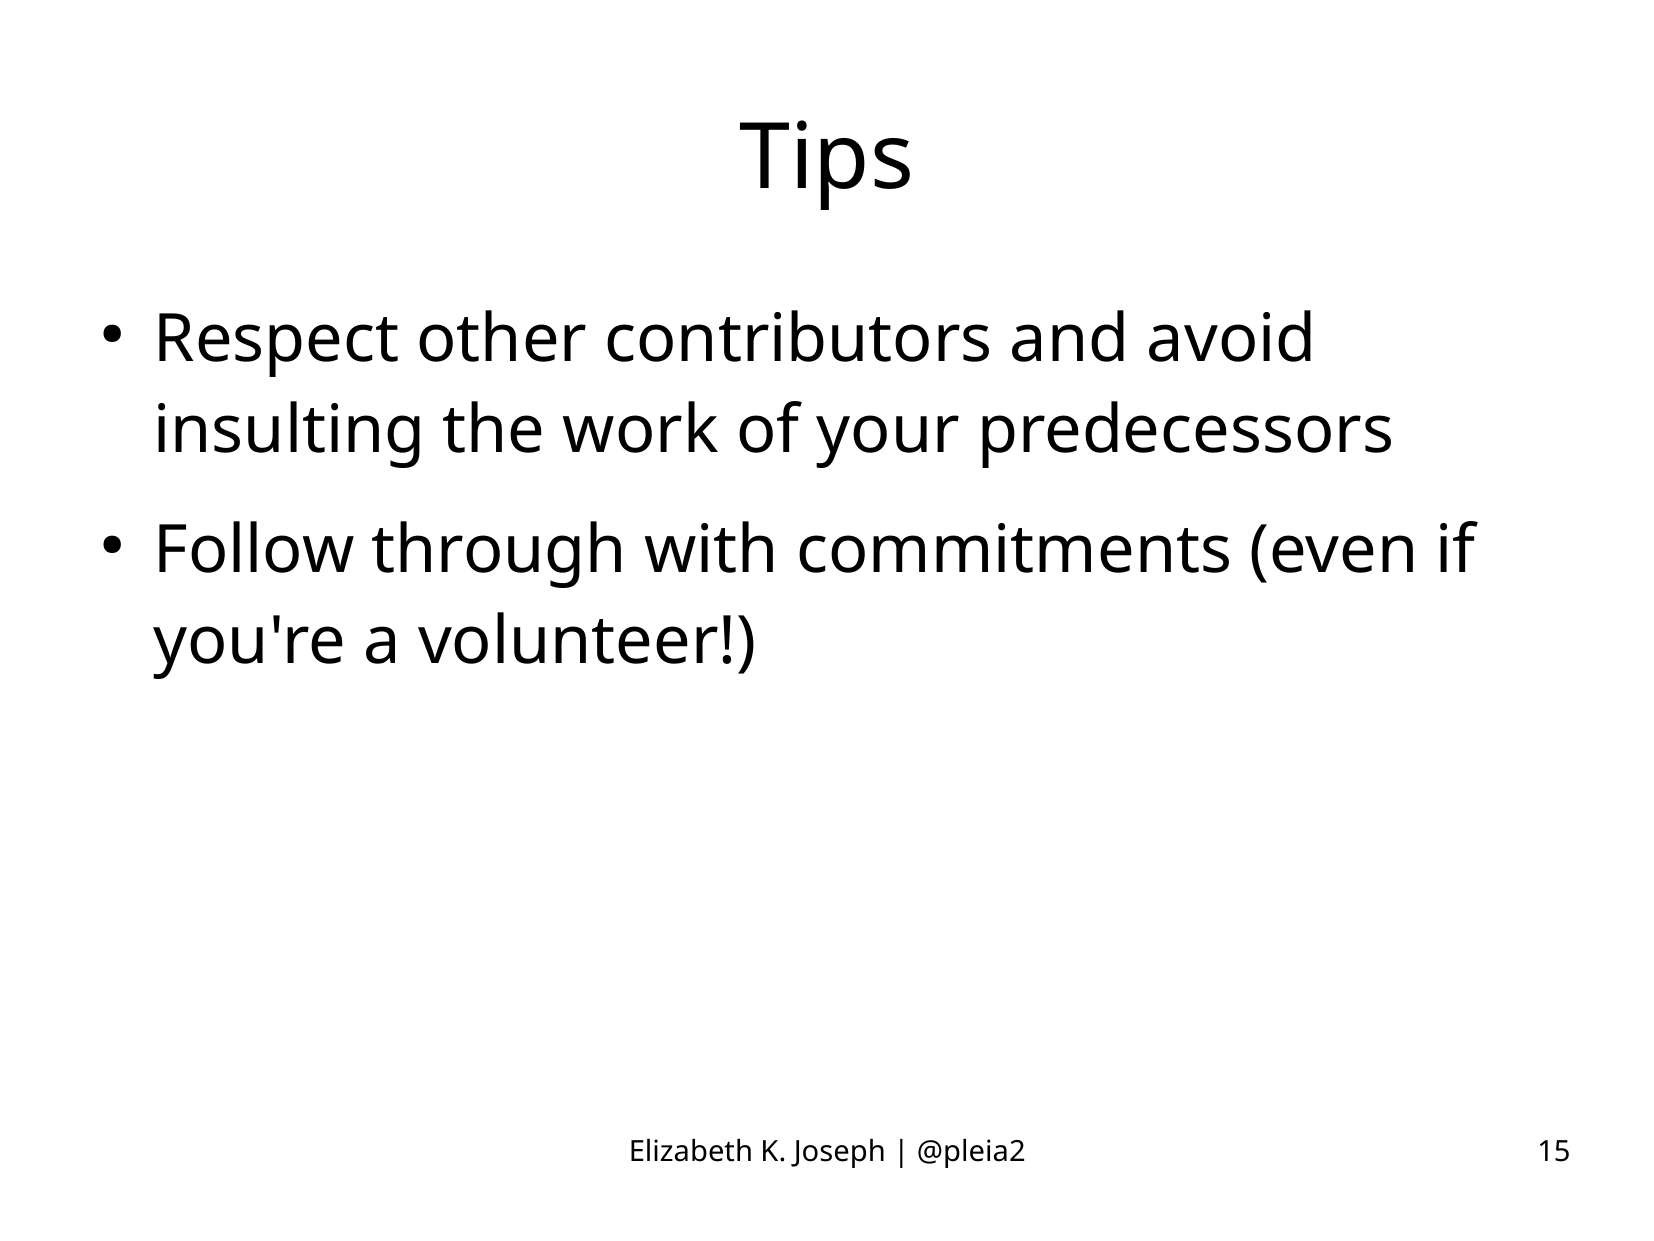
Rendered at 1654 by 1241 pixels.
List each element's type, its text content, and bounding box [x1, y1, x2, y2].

list Respect other contributors and avoid insulting the work of your predecessors Follow through with commitments (even if you're a volunteer!) [82, 290, 1571, 1010]
title Tips [82, 49, 1571, 257]
